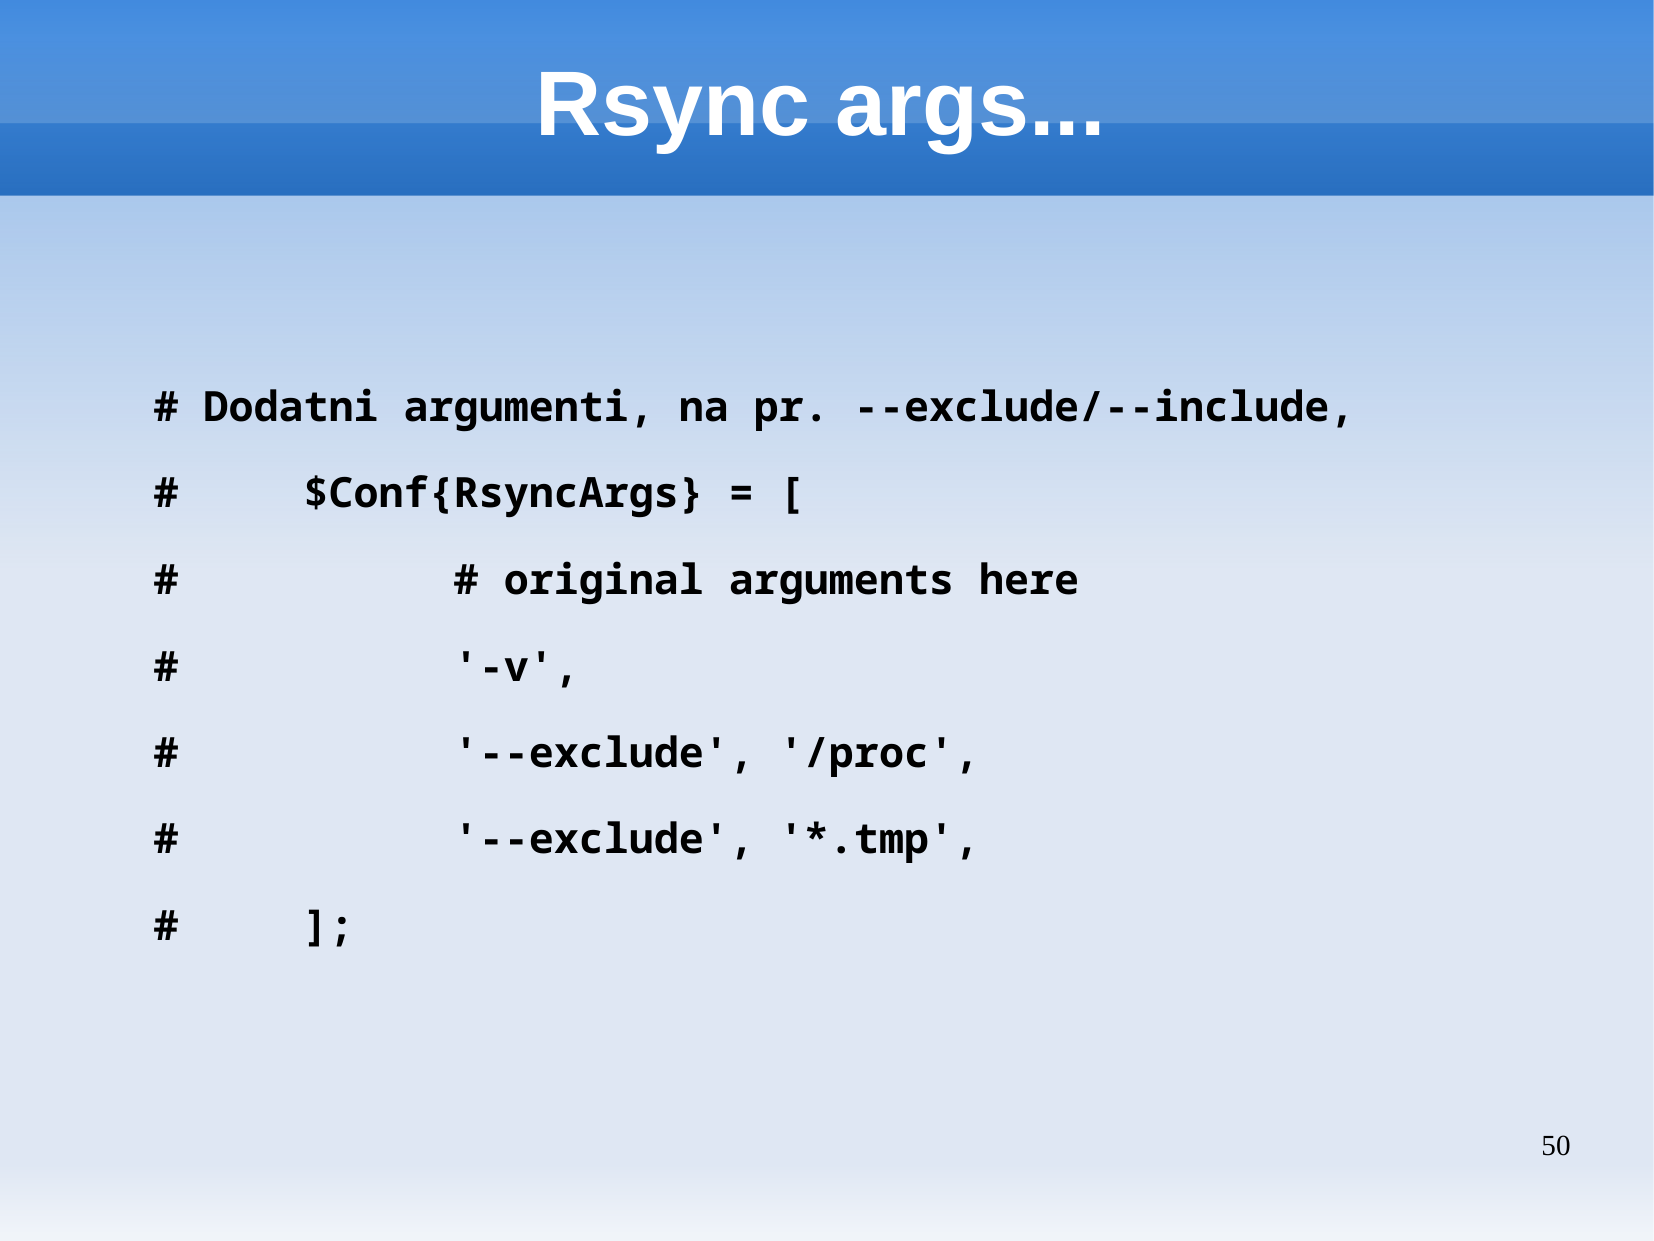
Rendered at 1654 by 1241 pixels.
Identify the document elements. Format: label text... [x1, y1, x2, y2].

list # Dodatni argumenti, na pr. --exclude/--include, # $Conf{RsyncArgs} = [ # # original arguments here # '-v', # '--exclude', '/proc', # '--exclude', '*.tmp', # ]; [82, 290, 1571, 1094]
title Rsync args... [76, 7, 1565, 200]
picture [0, 0, 1654, 1241]
